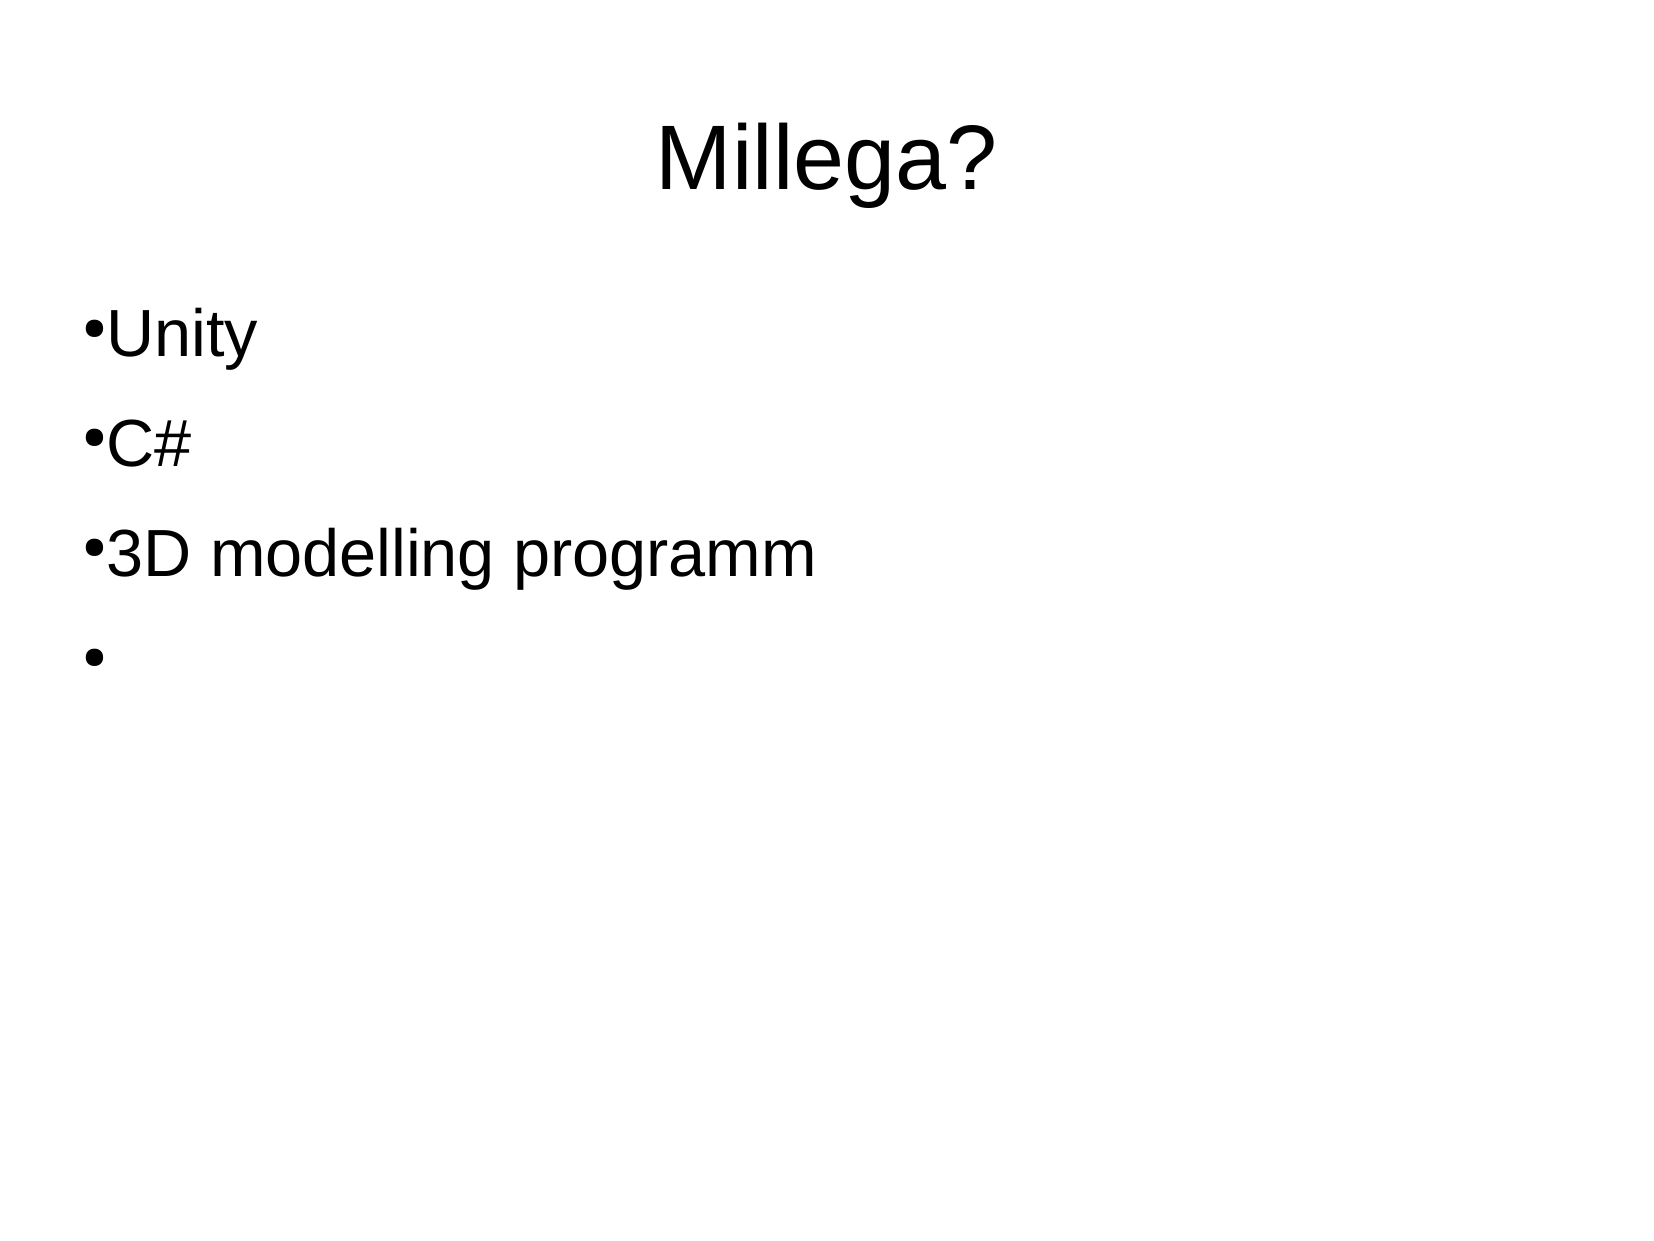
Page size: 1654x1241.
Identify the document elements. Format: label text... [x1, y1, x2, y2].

list Unity C# 3D modelling programm [82, 290, 1571, 1010]
title Millega? [82, 49, 1571, 257]
